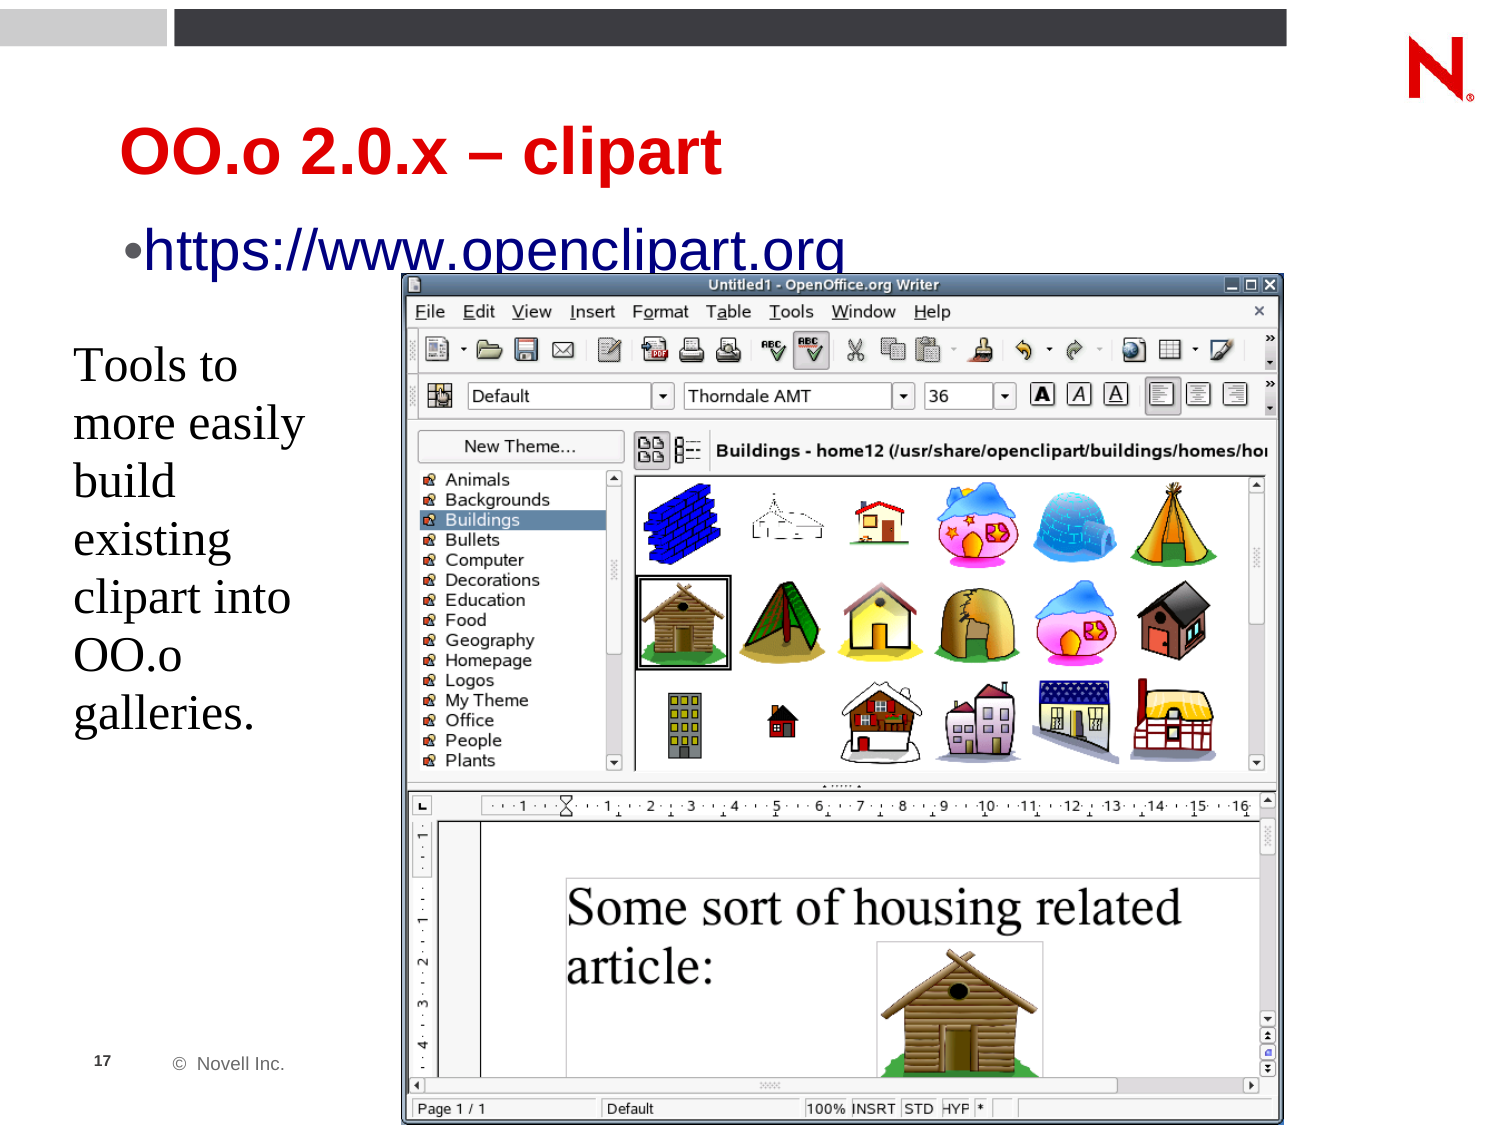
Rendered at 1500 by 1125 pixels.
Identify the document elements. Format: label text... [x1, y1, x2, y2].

picture [1404, 32, 1477, 105]
title OO.o 2.0.x – clipart [119, 106, 1252, 201]
list https://www.openclipart.org [123, 201, 1448, 951]
text_box Tools to more easily build existing clipart into OO.o galleries. [73, 334, 320, 738]
picture [401, 273, 1284, 1125]
